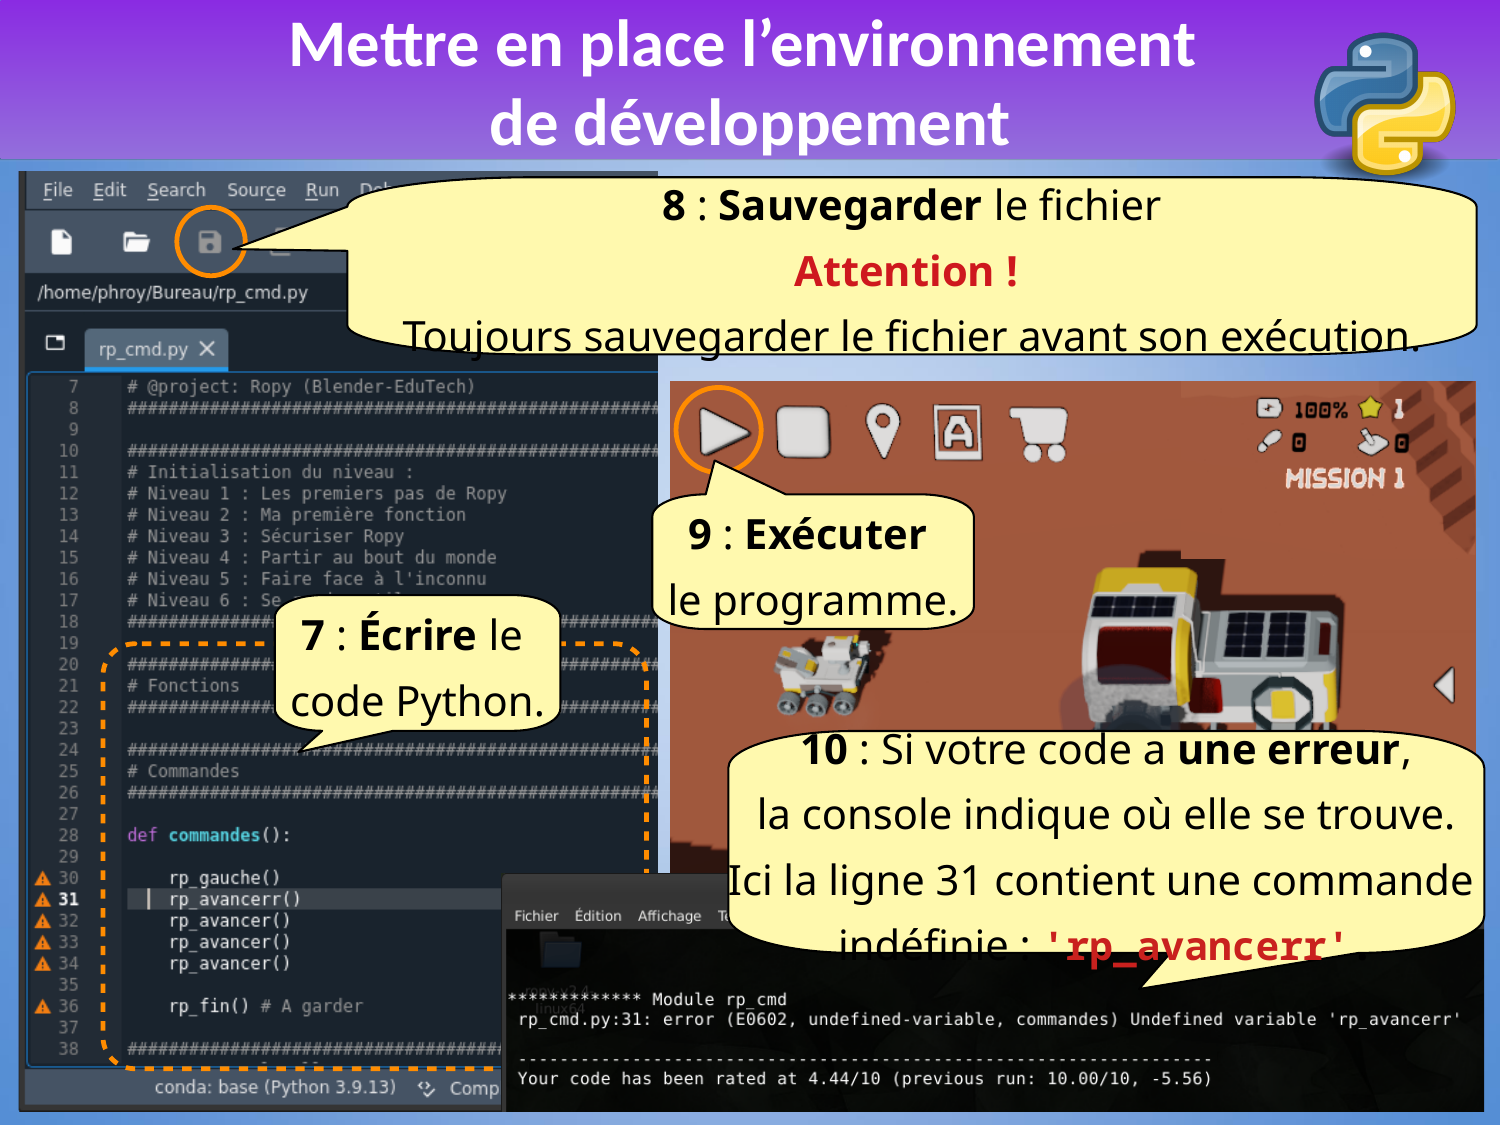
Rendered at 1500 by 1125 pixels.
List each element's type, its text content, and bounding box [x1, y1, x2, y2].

text_box Mettre en place l’environnement de développement [0, 0, 1500, 159]
text_box 9 : Exécuter le programme. [652, 460, 974, 629]
text_box 10 : Si votre code a une erreur, la console indique où elle se trouve. Ici la ligne 31 contient une commande indéfinie : 'rp_avancerr'. [728, 730, 1485, 989]
text_box 8 : Sauvegarder le fichier Attention ! Toujours sauvegarder le fichier avant son exécution. [232, 177, 1477, 355]
picture [0, 29, 1500, 1125]
text_box 7 : Écrire le code Python. [274, 595, 561, 753]
